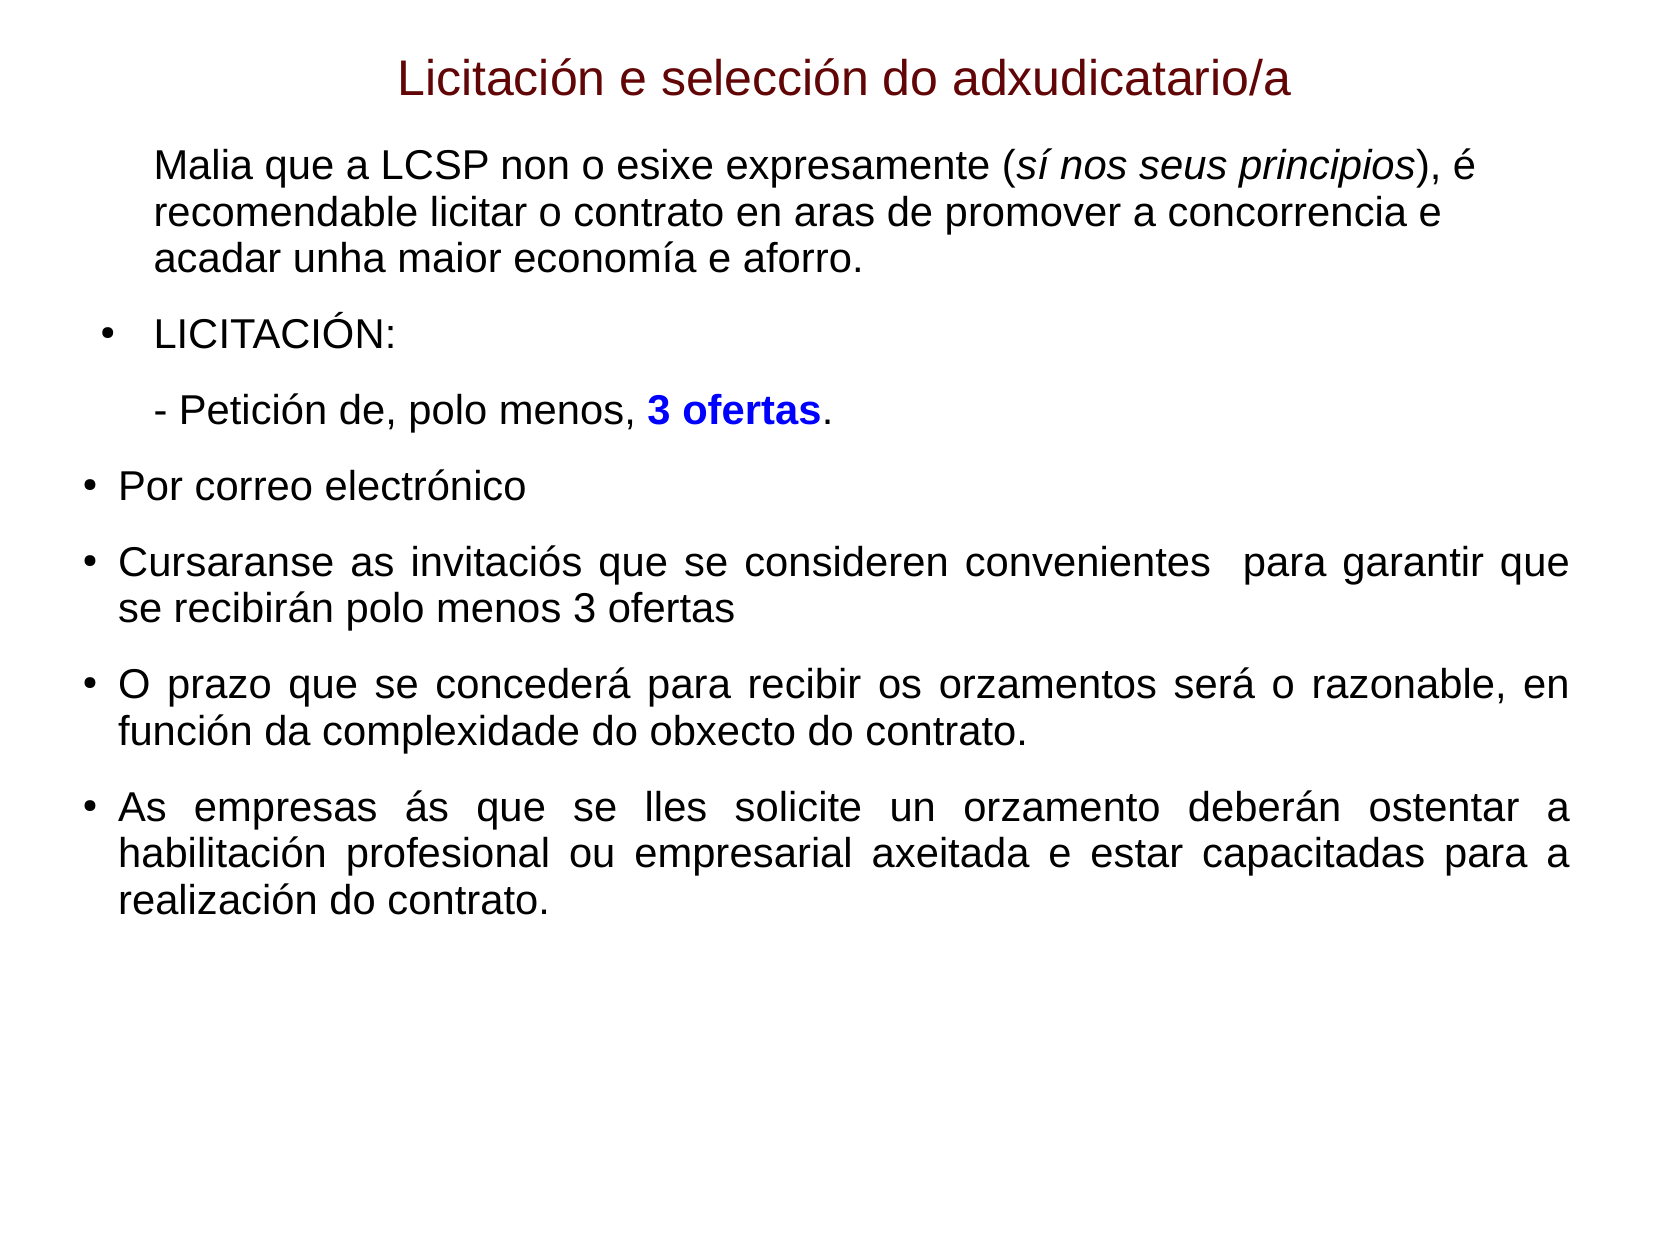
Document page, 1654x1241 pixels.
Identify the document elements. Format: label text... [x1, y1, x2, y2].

title Licitación e selección do adxudicatario/a [82, 49, 1571, 107]
list Malia que a LCSP non o esixe expresamente (sí nos seus principios), é recomendable licitar o contrato en aras de promover a concorrencia e acadar unha maior economía e aforro. LICITACIÓN: - Petición de, polo menos, 3 ofertas. Por correo electrónico Cursaranse as invitaciós que se consideren convenientes para garantir que se recibirán polo menos 3 ofertas O prazo que se concederá para recibir os orzamentos será o razonable, en función da complexidade do obxecto do contrato. As empresas ás que se lles solicite un orzamento deberán ostentar a habilitación profesional ou empresarial axeitada e estar capacitadas para a realización do contrato. [82, 141, 1571, 1010]
